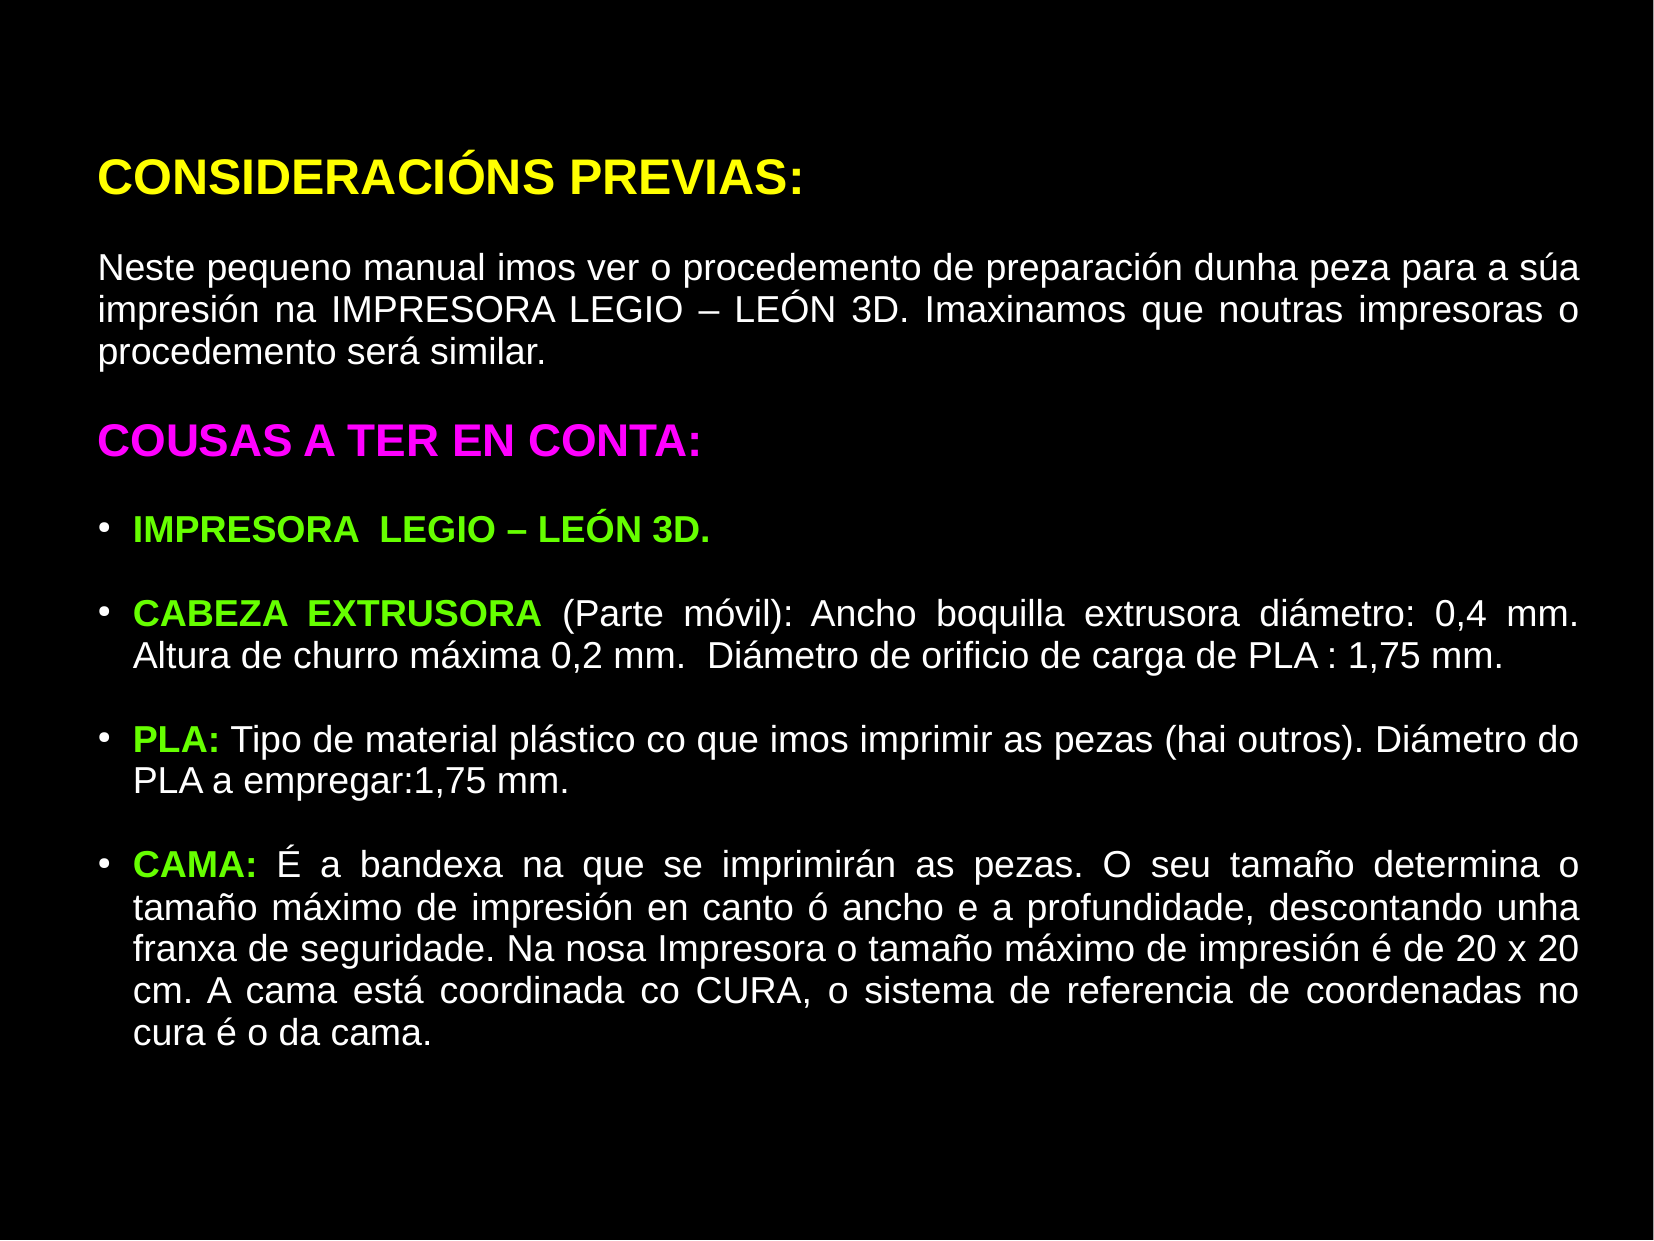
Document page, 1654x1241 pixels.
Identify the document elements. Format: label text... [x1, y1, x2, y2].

text_box CONSIDERACIÓNS PREVIAS: Neste pequeno manual imos ver o procedemento de preparación dunha peza para a súa impresión na IMPRESORA LEGIO – LEÓN 3D. Imaxinamos que noutras impresoras o procedemento será similar. COUSAS A TER EN CONTA: IMPRESORA LEGIO – LEÓN 3D. CABEZA EXTRUSORA (Parte móvil): Ancho boquilla extrusora diámetro: 0,4 mm. Altura de churro máxima 0,2 mm. Diámetro de orificio de carga de PLA : 1,75 mm. PLA: Tipo de material plástico co que imos imprimir as pezas (hai outros). Diámetro do PLA a empregar:1,75 mm. CAMA: É a bandexa na que se imprimirán as pezas. O seu tamaño determina o tamaño máximo de impresión en canto ó ancho e a profundidade, descontando unha franxa de seguridade. Na nosa Impresora o tamaño máximo de impresión é de 20 x 20 cm. A cama está coordinada co CURA, o sistema de referencia de coordenadas no cura é o da cama. [82, 141, 1595, 1062]
